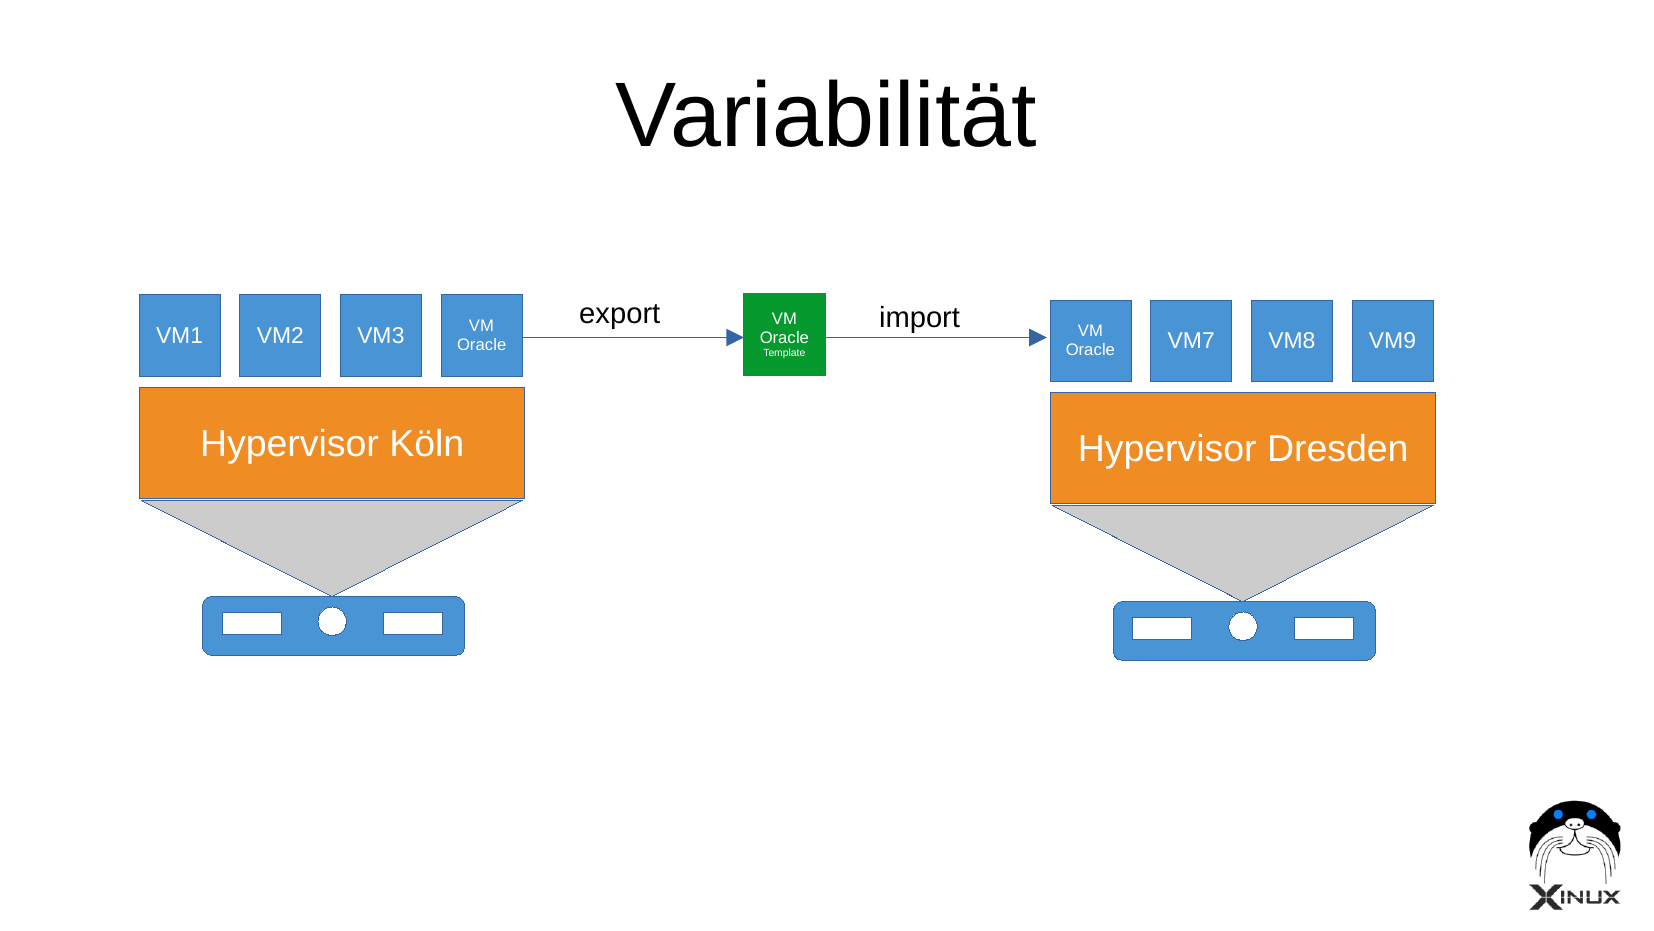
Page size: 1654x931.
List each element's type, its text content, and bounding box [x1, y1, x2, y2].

text_box export [564, 290, 676, 338]
text_box VM3 [340, 294, 422, 377]
text_box Hypervisor Dresden [1050, 392, 1436, 504]
text_box VM1 [139, 294, 221, 377]
text_box VM Oracle [441, 294, 523, 377]
text_box VM2 [239, 294, 321, 377]
title Variabilität [82, 37, 1571, 193]
text_box VM8 [1251, 300, 1333, 382]
picture [1500, 780, 1651, 931]
text_box [141, 500, 523, 656]
text_box VM Oracle Template [743, 293, 826, 376]
text_box VM9 [1352, 300, 1434, 382]
text_box VM Oracle [1050, 300, 1132, 382]
text_box import [864, 294, 976, 342]
text_box VM7 [1150, 300, 1232, 382]
text_box Hypervisor Köln [139, 387, 525, 499]
text_box [1052, 505, 1434, 661]
